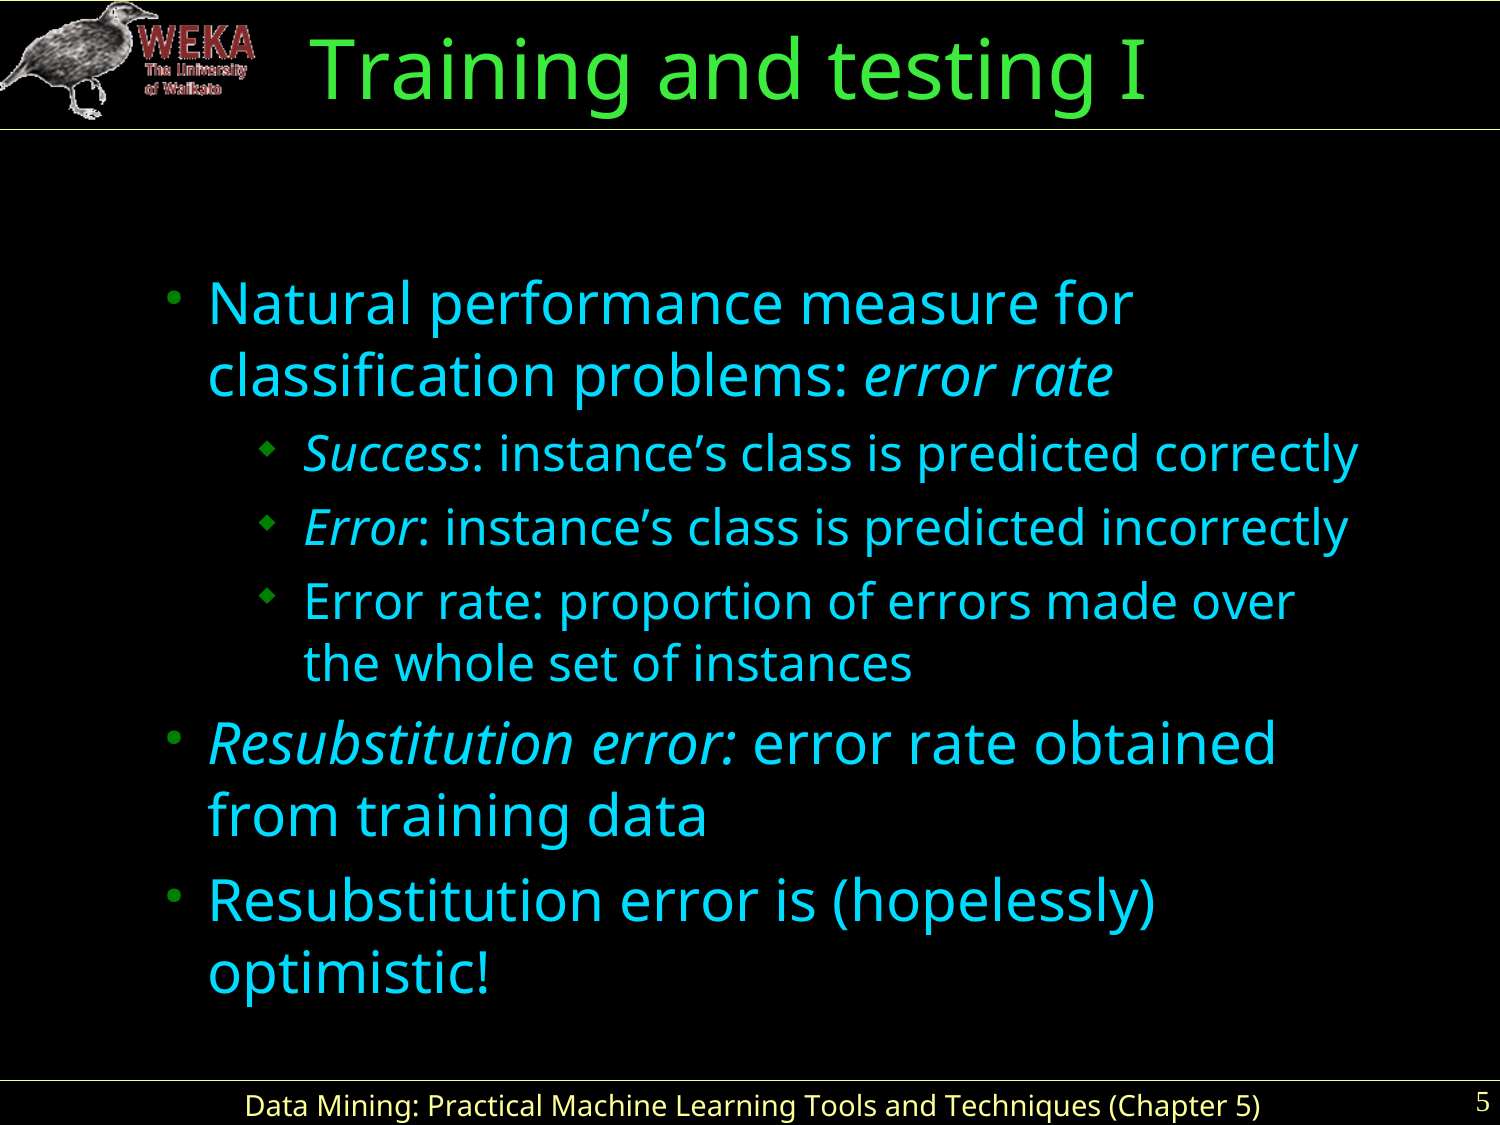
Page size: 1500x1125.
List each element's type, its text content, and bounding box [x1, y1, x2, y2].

title Training and testing I [295, 0, 1500, 148]
text_box Natural performance measure for classification problems: error rate Success: instance’s class is predicted correctly Error: instance’s class is predicted incorrectly Error rate: proportion of errors made over the whole set of instances Resubstitution error: error rate obtained from training data Resubstitution error is (hopelessly) optimistic! [149, 260, 1388, 936]
picture [0, 1, 266, 129]
